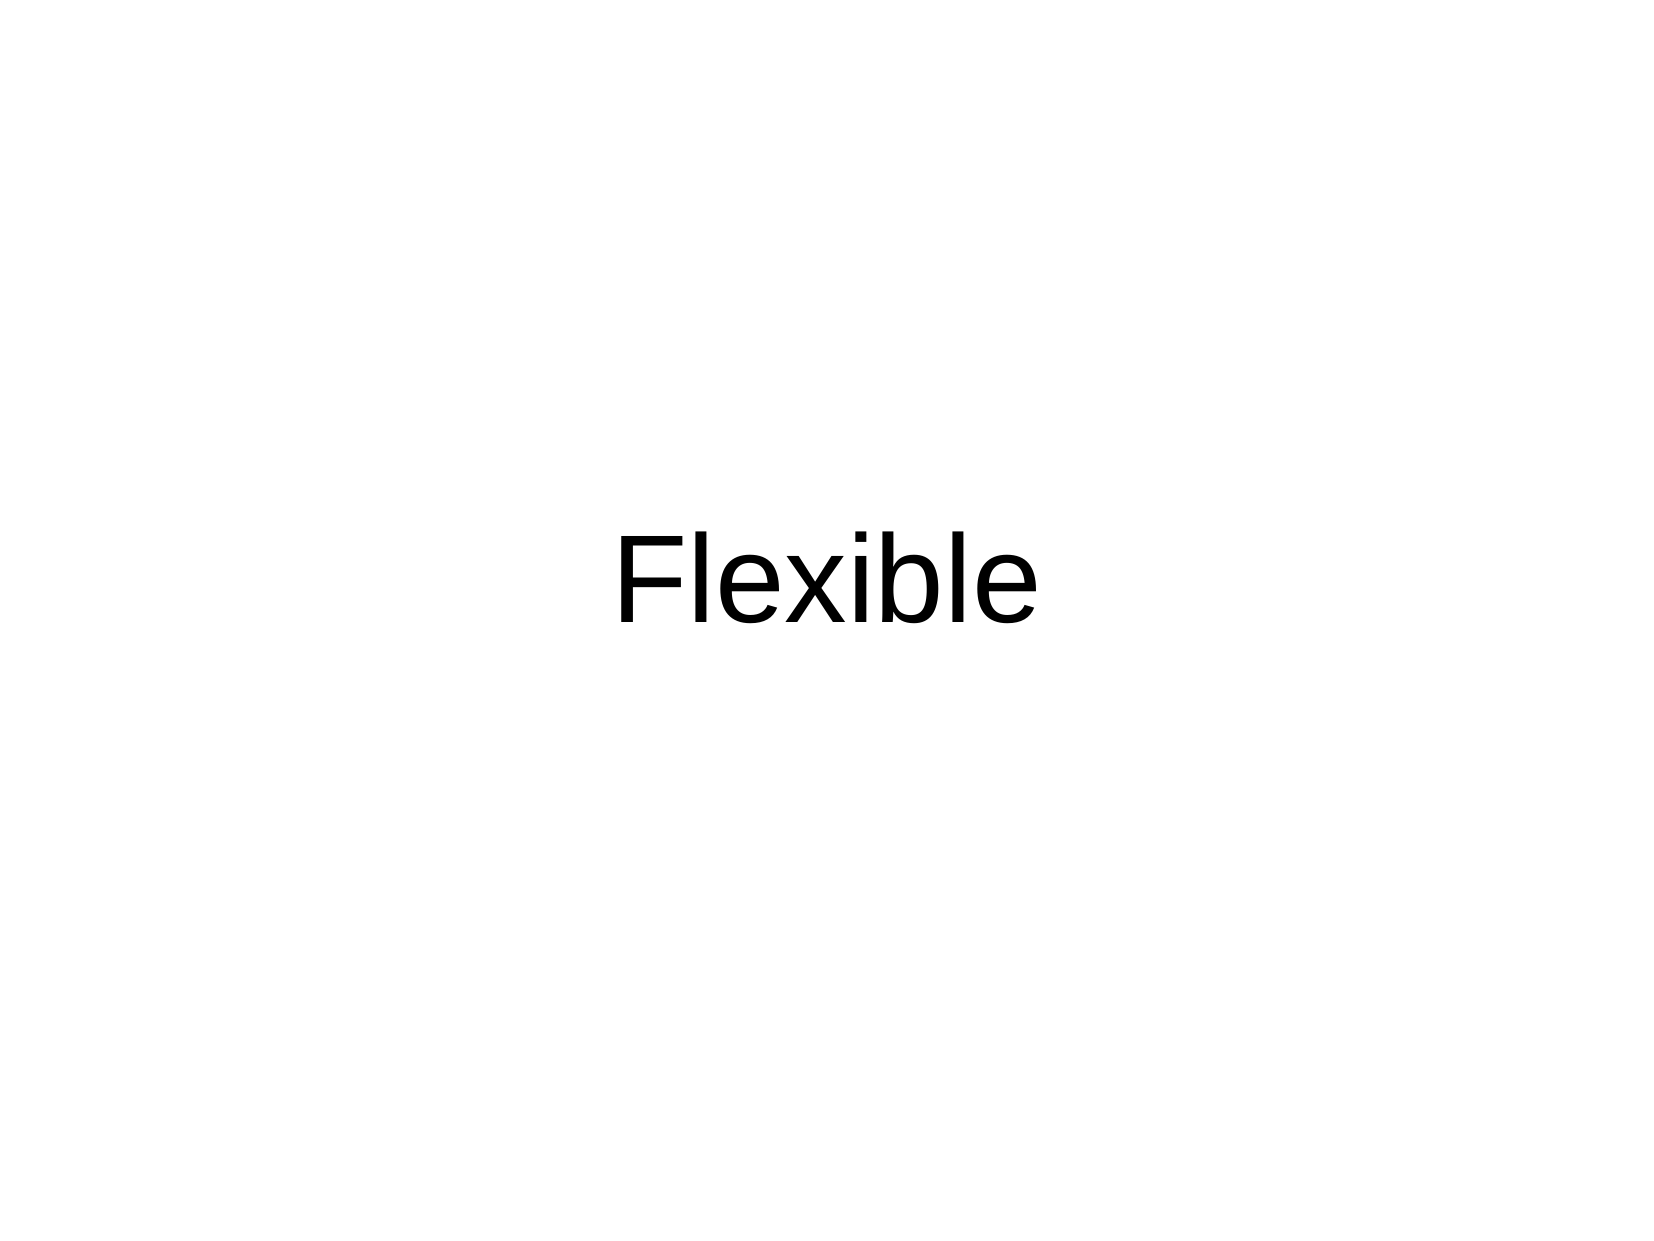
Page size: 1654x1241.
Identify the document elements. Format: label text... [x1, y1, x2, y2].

text_box Flexible [82, 56, 1571, 1102]
